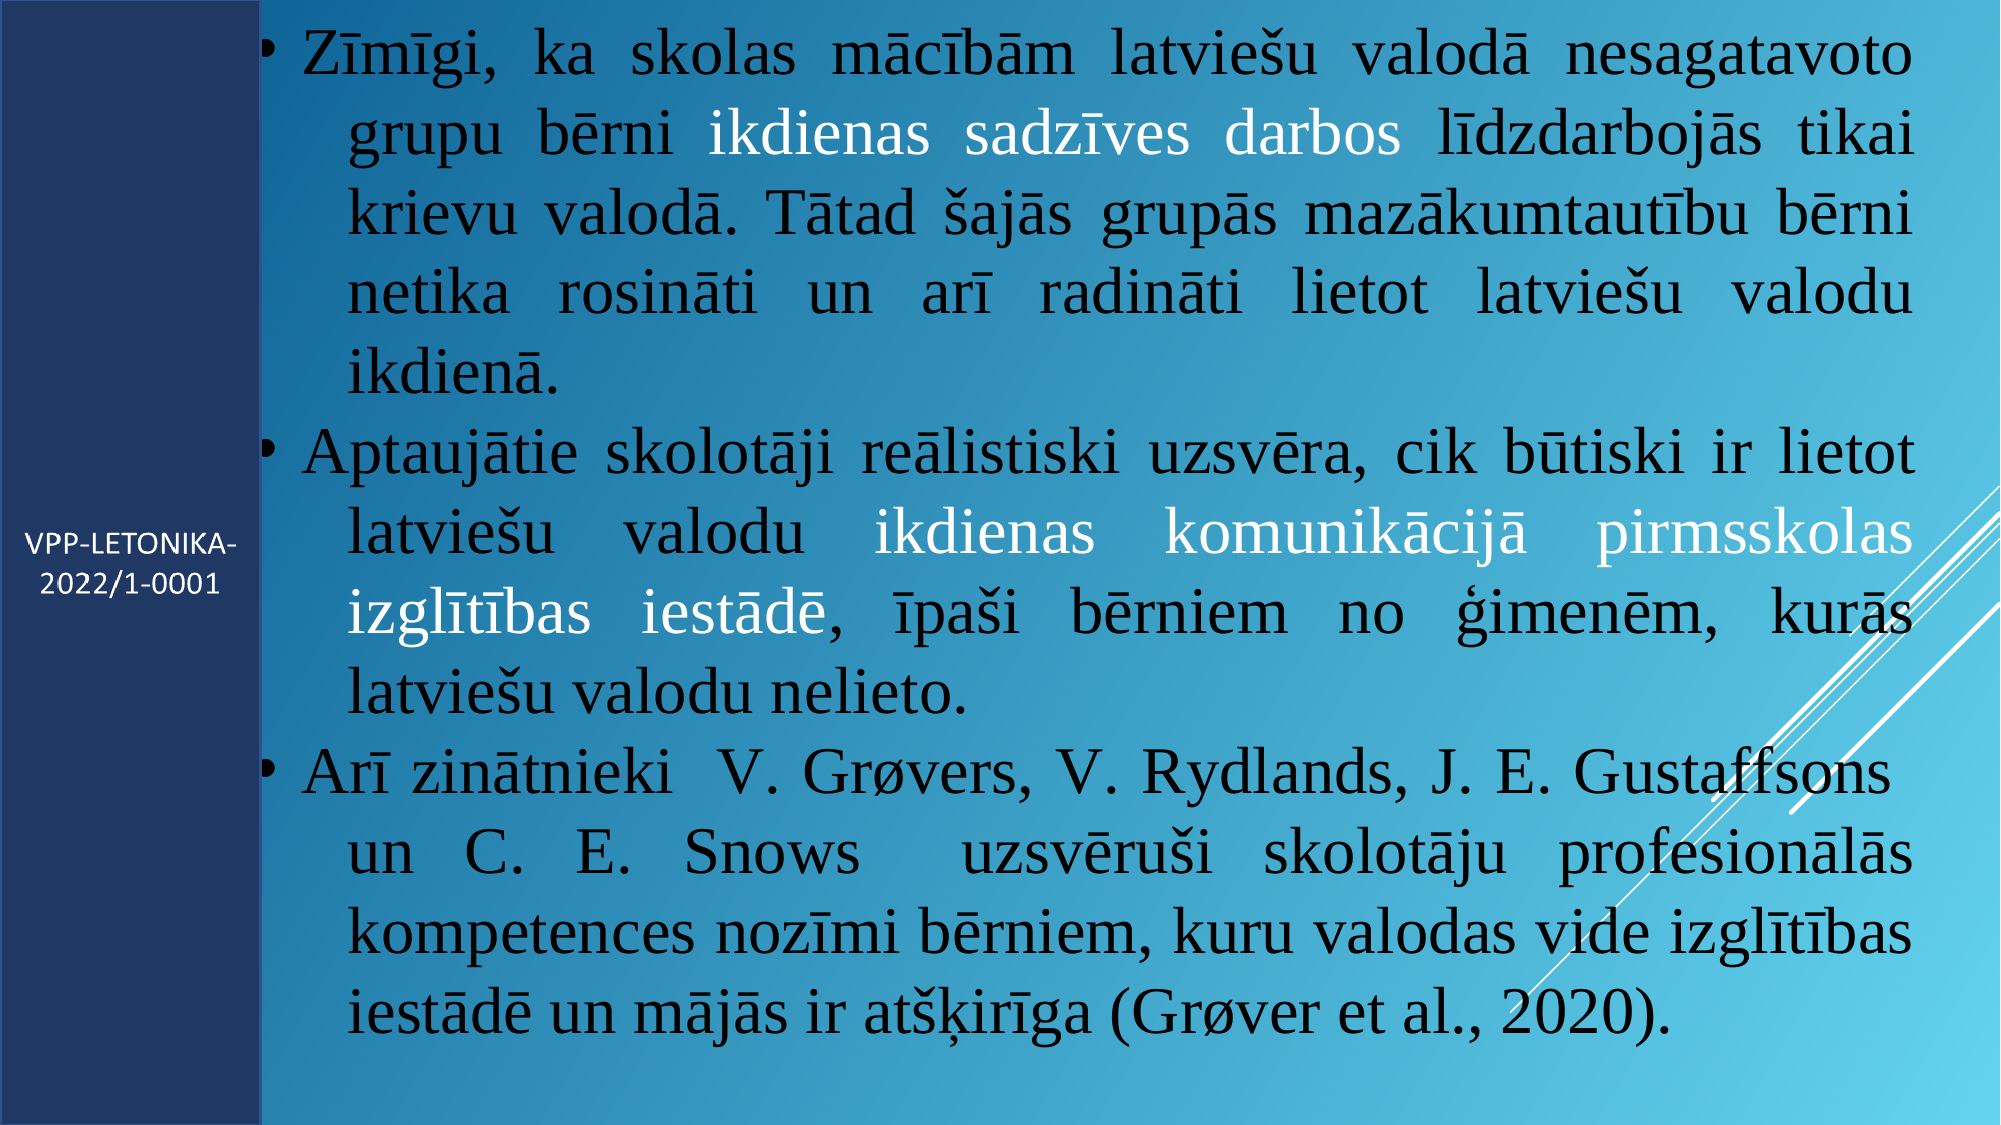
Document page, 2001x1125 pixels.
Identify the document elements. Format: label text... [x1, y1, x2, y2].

picture [0, 0, 262, 1125]
text_box Zīmīgi, ka skolas mācībām latviešu valodā nesagatavoto grupu bērni ikdienas sadzīves darbos līdzdarbojās tikai krievu valodā. Tātad šajās grupās mazākumtautību bērni netika rosināti un arī radināti lietot latviešu valodu ikdienā. Aptaujātie skolotāji reālistiski uzsvēra, cik būtiski ir lietot latviešu valodu ikdienas komunikācijā pirmsskolas izglītības iestādē, īpaši bērniem no ģimenēm, kurās latviešu valodu nelieto. Arī zinātnieki V. Grøvers, V. Rydlands, J. E. Gustaffsons un C. E. Snows uzsvēruši skolotāju profesionālās kompetences nozīmi bērniem, kuru valodas vide izglītības iestādē un mājās ir atšķirīga (Grøver et al., 2020). [262, 0, 1932, 985]
